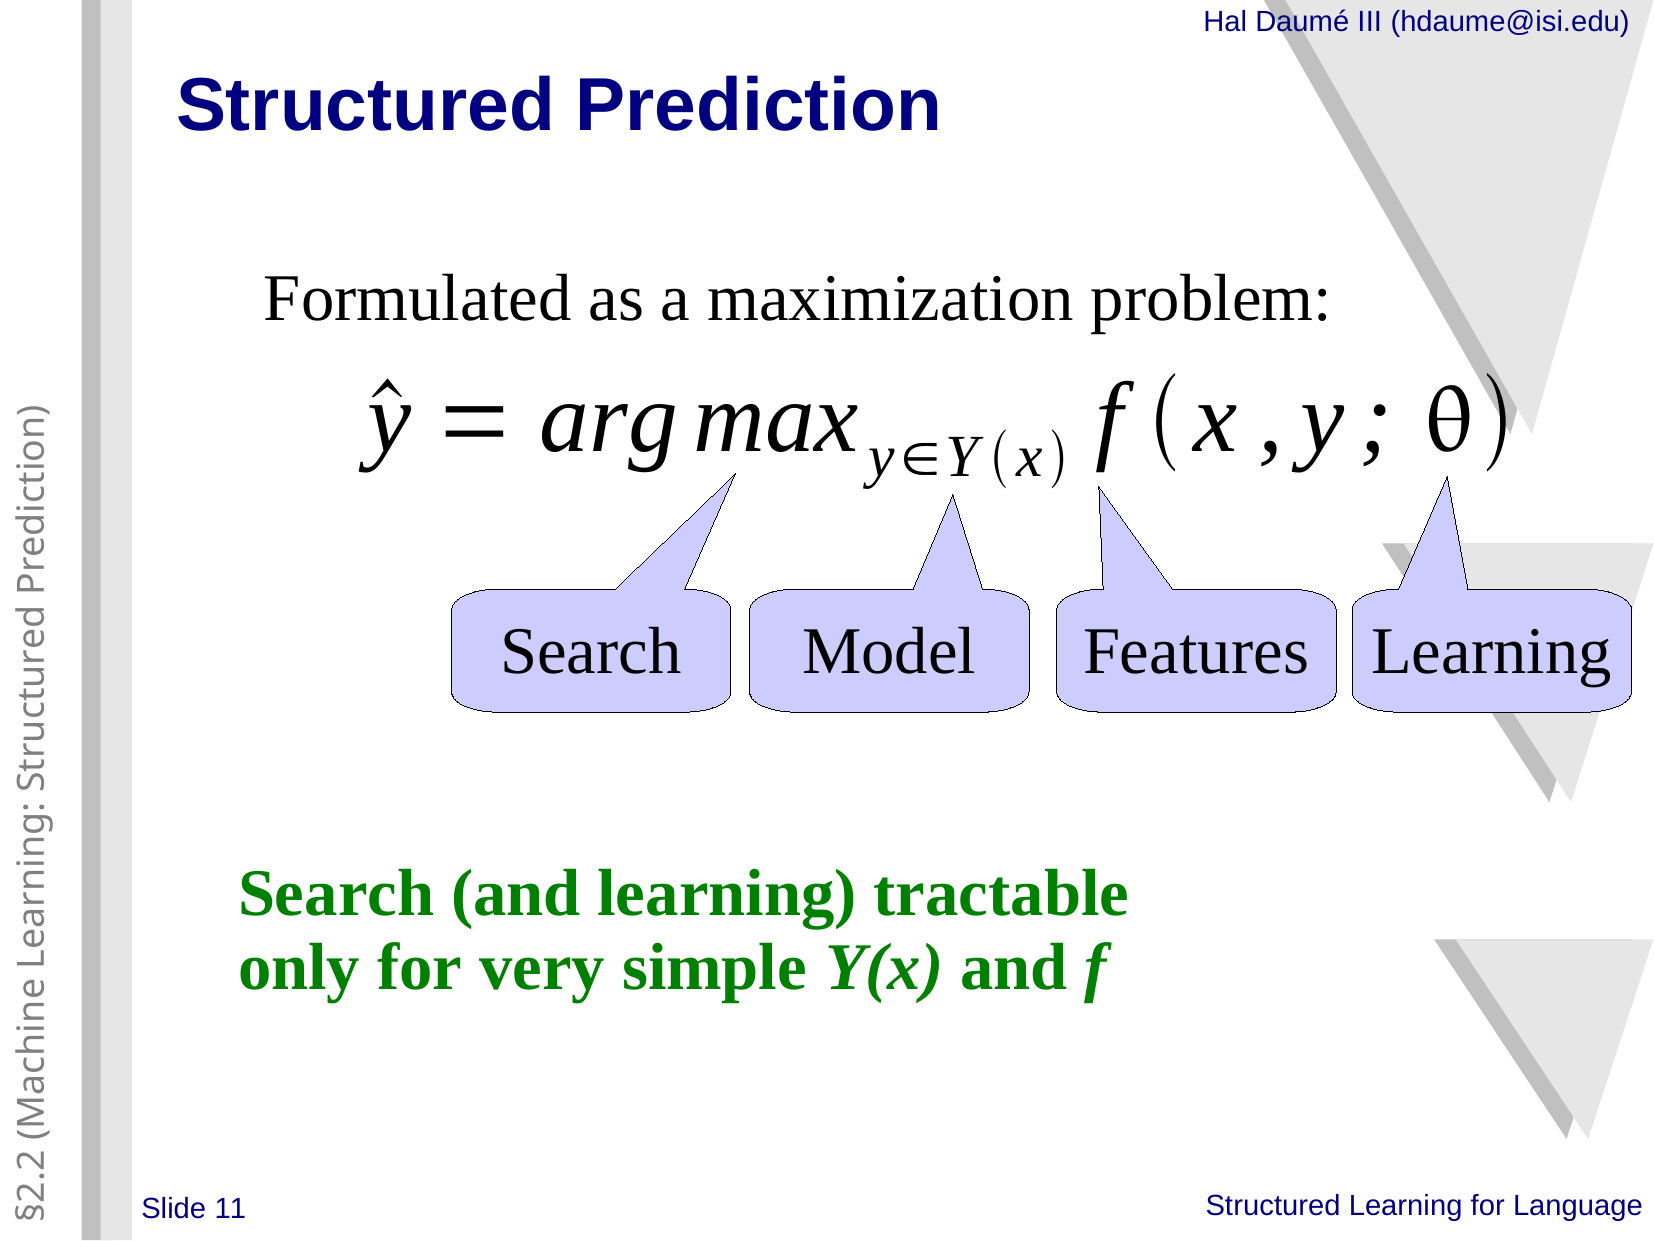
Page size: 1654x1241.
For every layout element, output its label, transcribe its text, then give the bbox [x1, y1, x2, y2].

chart [353, 359, 1519, 494]
text_box §2.2 (Machine Learning: Structured Prediction) [3, 446, 64, 1223]
text_box Search (and learning) tractable only for very simple Y(x) and f [238, 855, 1132, 1031]
text_box Learning [1352, 476, 1632, 713]
text_box Search [451, 473, 736, 713]
title Structured Prediction [176, 44, 1509, 166]
text_box Formulated as a maximization problem: [263, 261, 1334, 343]
text_box Model [749, 494, 1030, 713]
text_box Features [1056, 486, 1337, 713]
